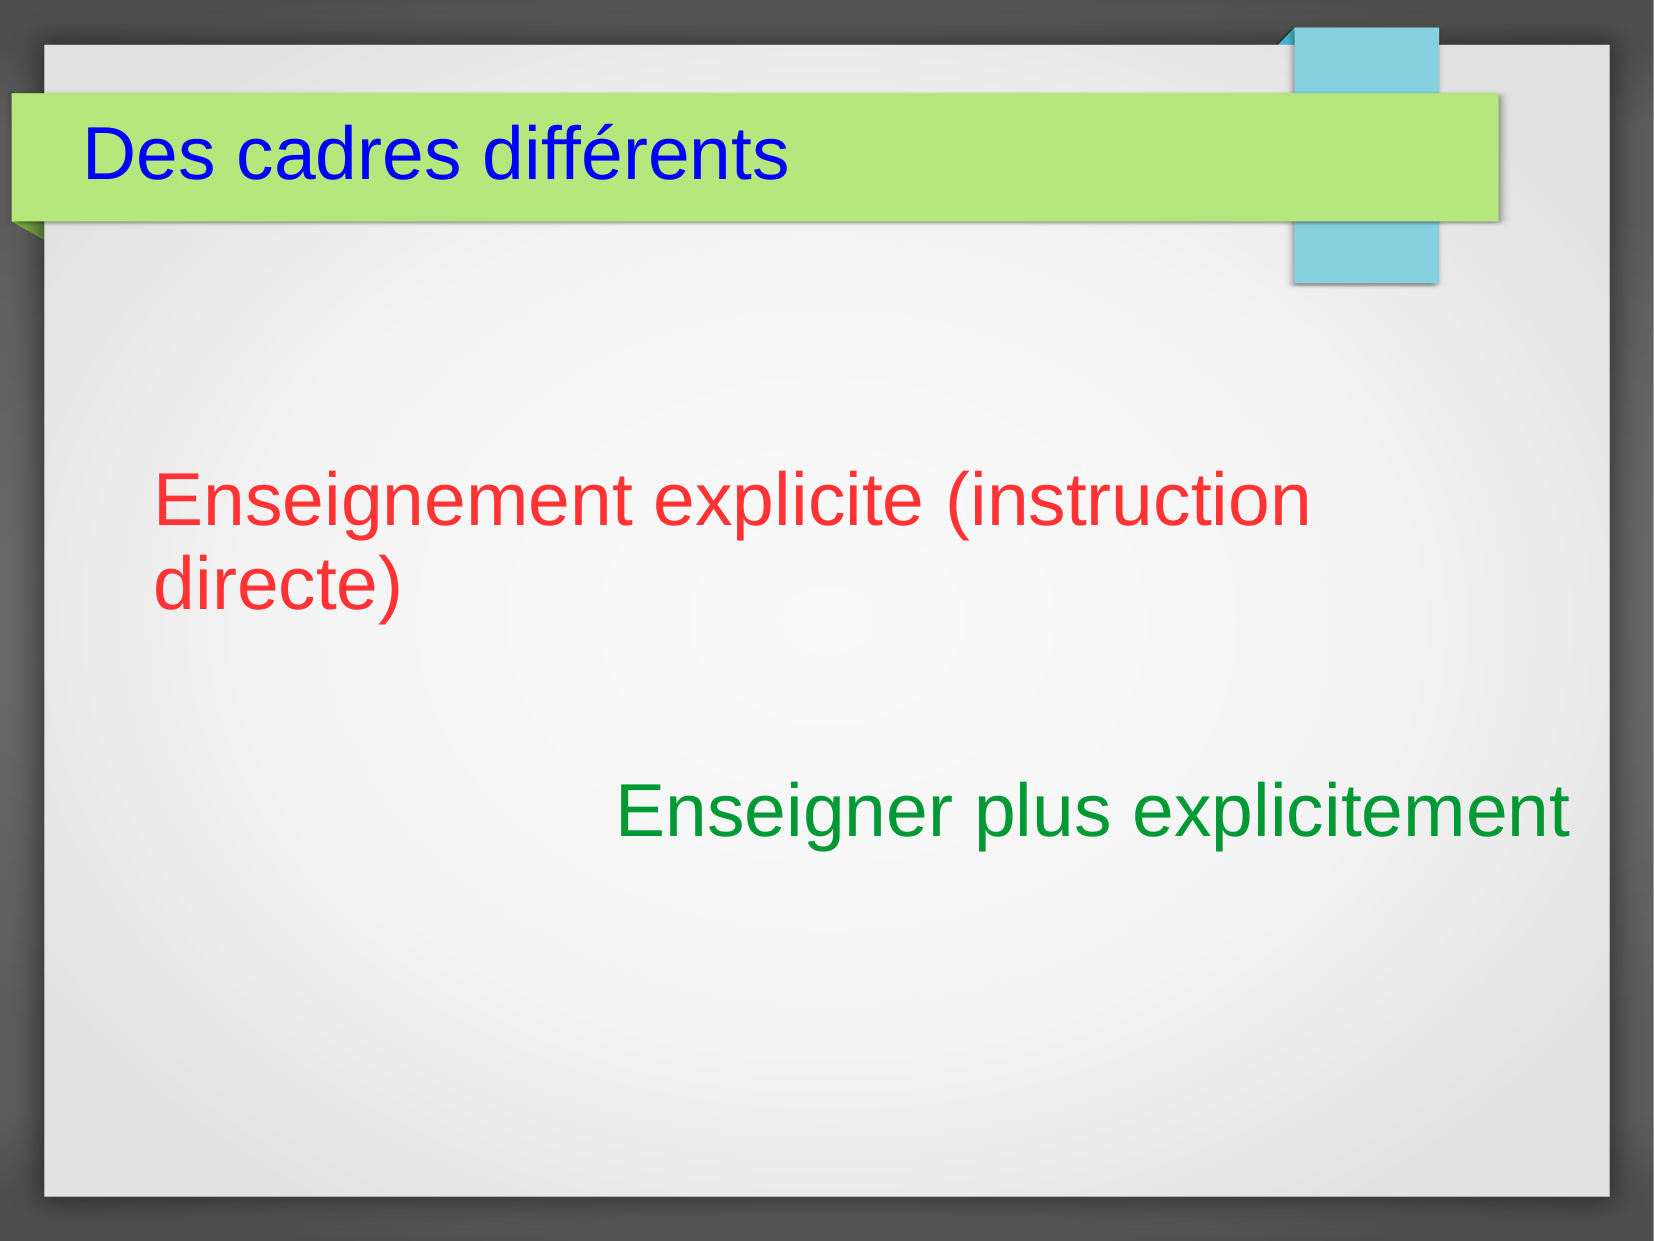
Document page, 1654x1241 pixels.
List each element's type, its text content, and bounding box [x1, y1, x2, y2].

picture [0, 0, 1654, 1241]
title Des cadres différents [82, 94, 1264, 213]
list Enseignement explicite (instruction directe) Enseigner plus explicitement [82, 295, 1571, 1015]
